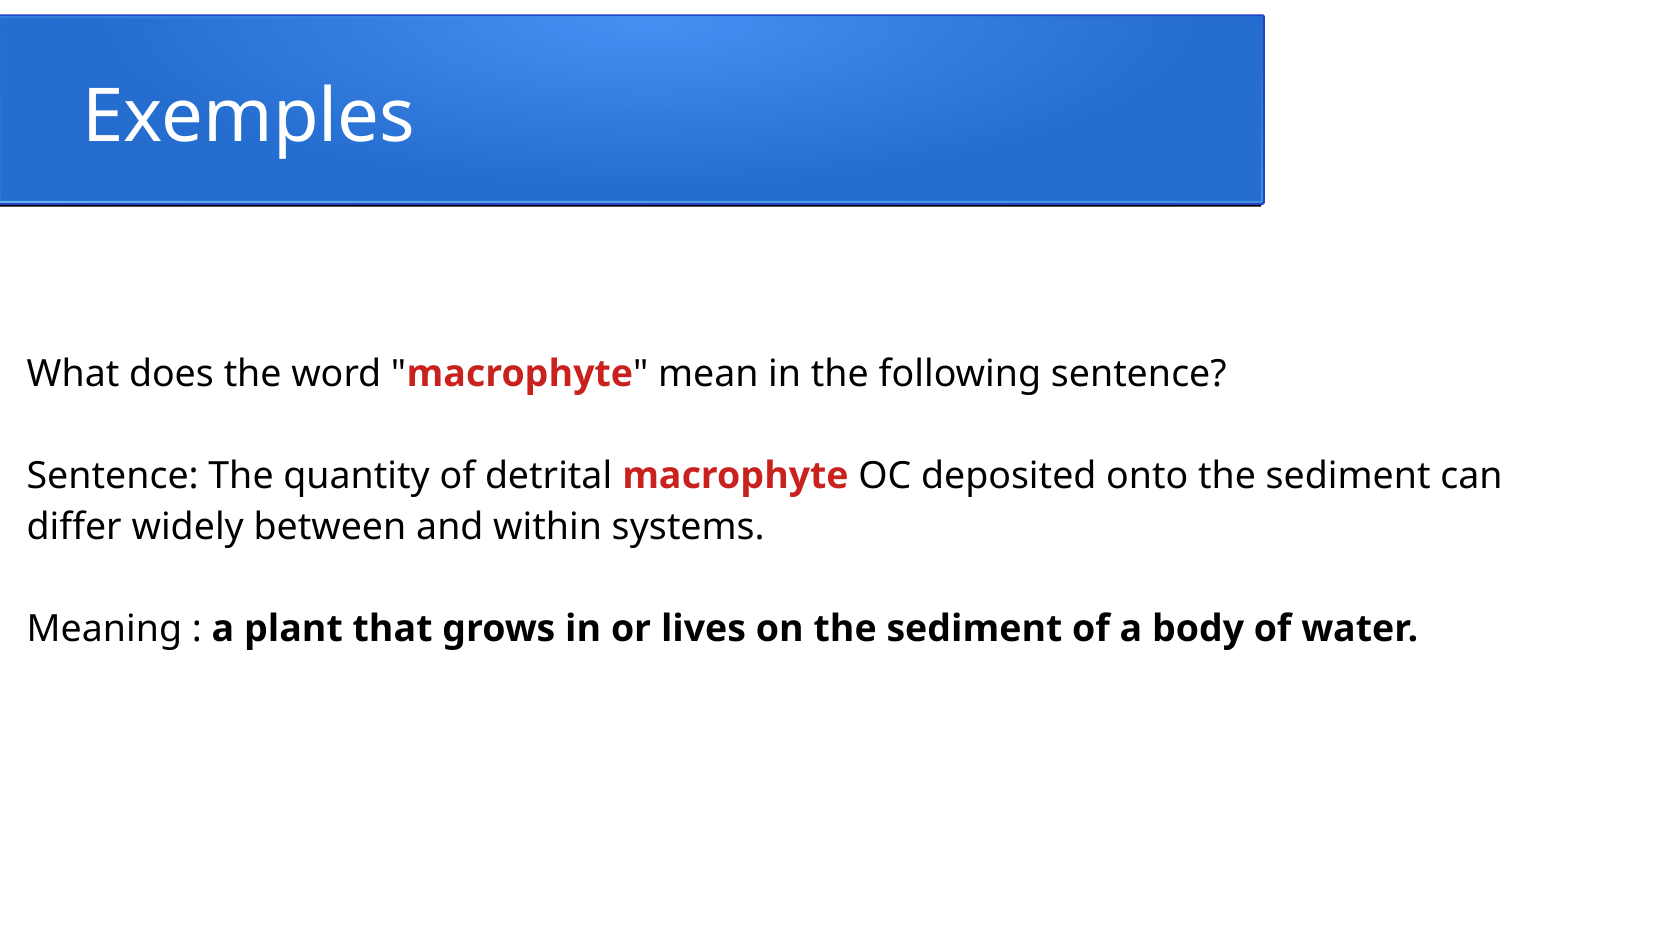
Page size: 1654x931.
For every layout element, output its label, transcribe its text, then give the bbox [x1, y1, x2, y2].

text_box What does the word "macrophyte" mean in the following sentence? Sentence: The quantity of detrital macrophyte OC deposited onto the sediment can differ widely between and within systems. Meaning : a plant that grows in or lives on the sediment of a body of water. [11, 339, 1619, 638]
title Exemples [82, 35, 1235, 189]
